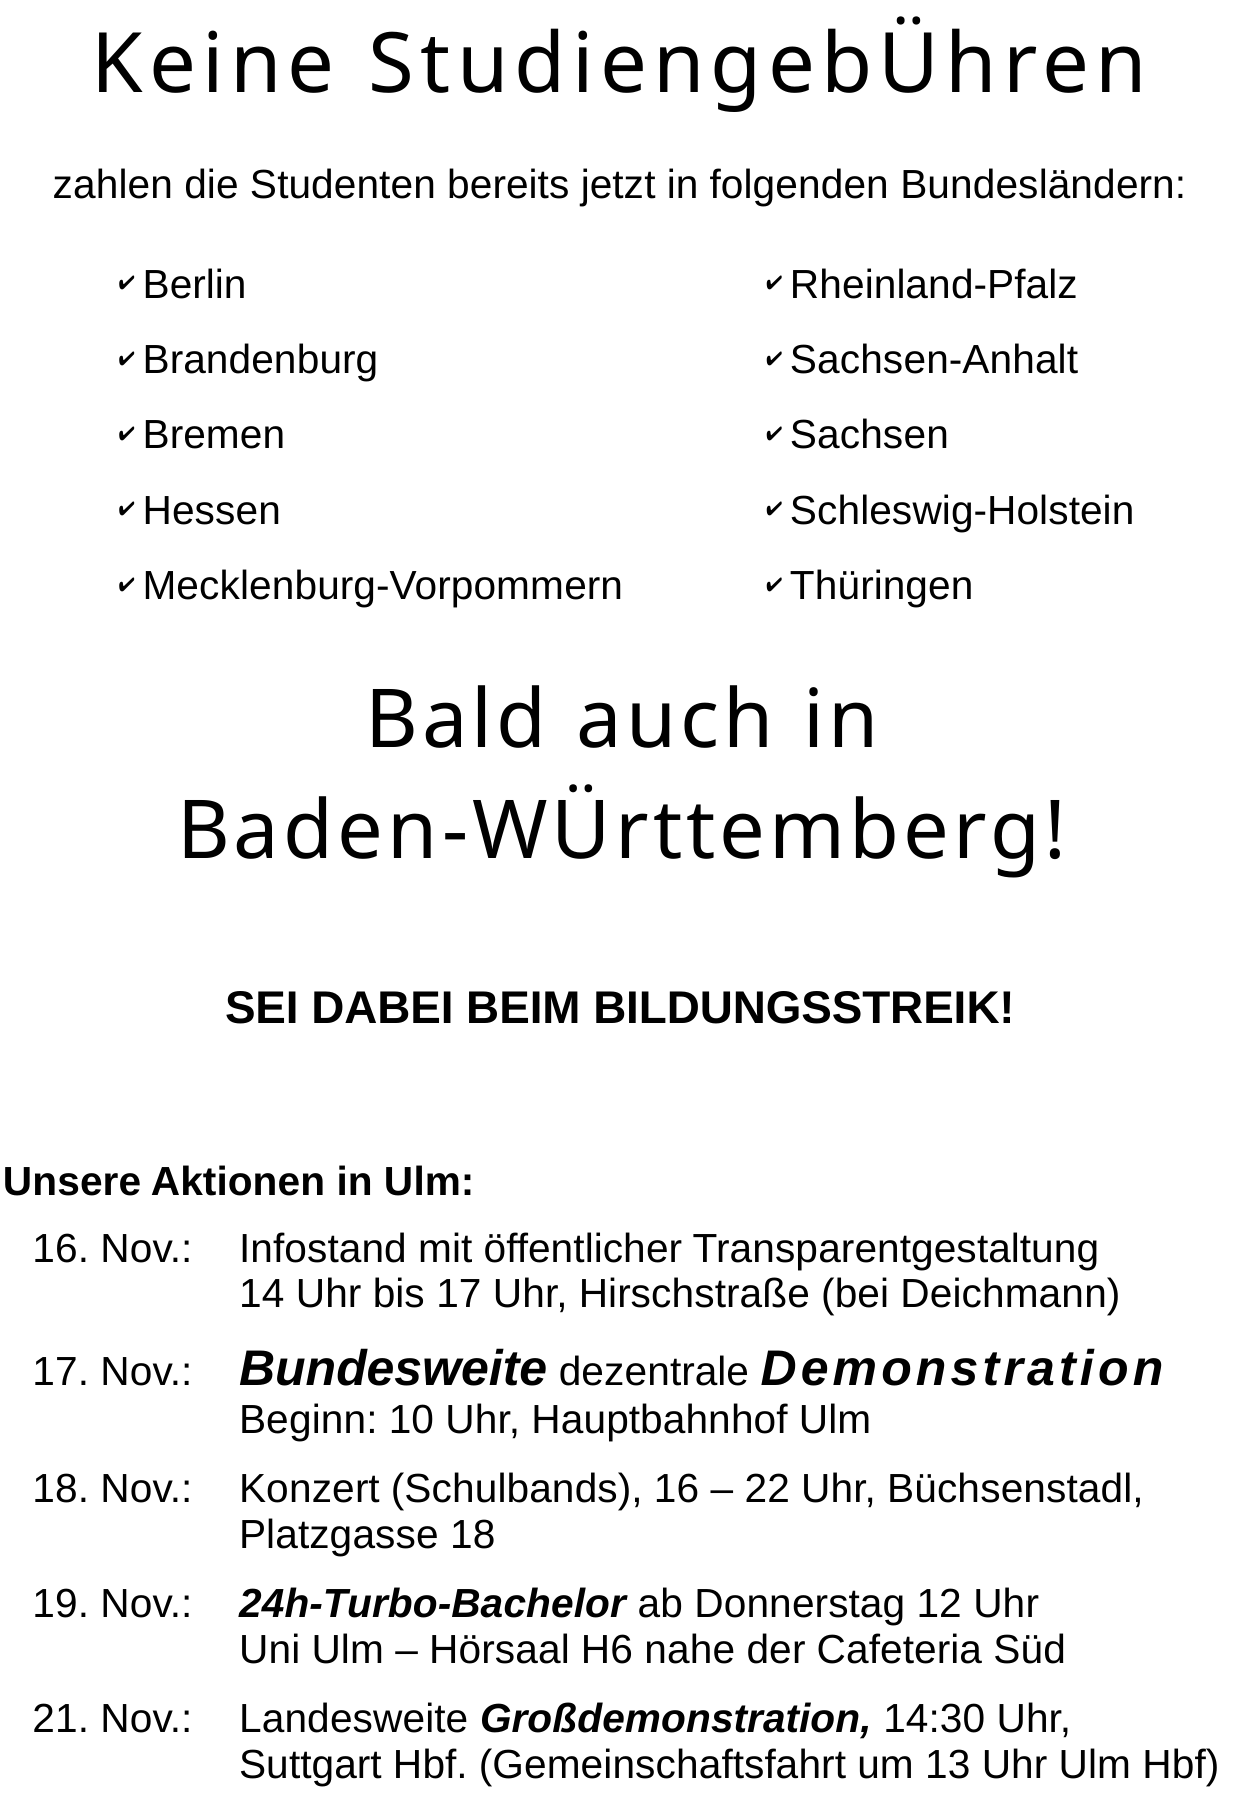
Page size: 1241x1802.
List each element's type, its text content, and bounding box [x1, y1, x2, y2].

text_box Unsere Aktionen in Ulm: [0, 1155, 1241, 1208]
text_box Keine StudiengebÜhren [0, 0, 1241, 131]
text_box SEI DABEI BEIM BILDUNGSSTREIK! [0, 974, 1241, 1043]
text_box zahlen die Studenten bereits jetzt in folgenden Bundesländern: [0, 153, 1241, 215]
list Berlin Brandenburg Bremen Hessen Mecklenburg-Vorpommern [101, 261, 680, 609]
list Rheinland-Pfalz Sachsen-Anhalt Sachsen Schleswig-Holstein Thüringen [748, 261, 1174, 609]
text_box 16. Nov.: Infostand mit öffentlicher Transparentgestaltung 14 Uhr bis 17 Uhr, Hirschstraße (bei Deichmann) 17. Nov.: Bundesweite dezentrale Demonstration Beginn: 10 Uhr, Hauptbahnhof Ulm 18. Nov.: Konzert (Schulbands), 16 – 22 Uhr, Büchsenstadl, Platzgasse 18 19. Nov.: 24h-Turbo-Bachelor ab Donnerstag 12 Uhr Uni Ulm – Hörsaal H6 nahe der Cafeteria Süd 21. Nov.: Landesweite Großdemonstration, 14:30 Uhr, Suttgart Hbf. (Gemeinschaftsfahrt um 13 Uhr Ulm Hbf) [29, 1222, 1241, 1791]
text_box Bald auch in Baden-WÜrttemberg! [0, 653, 1241, 918]
